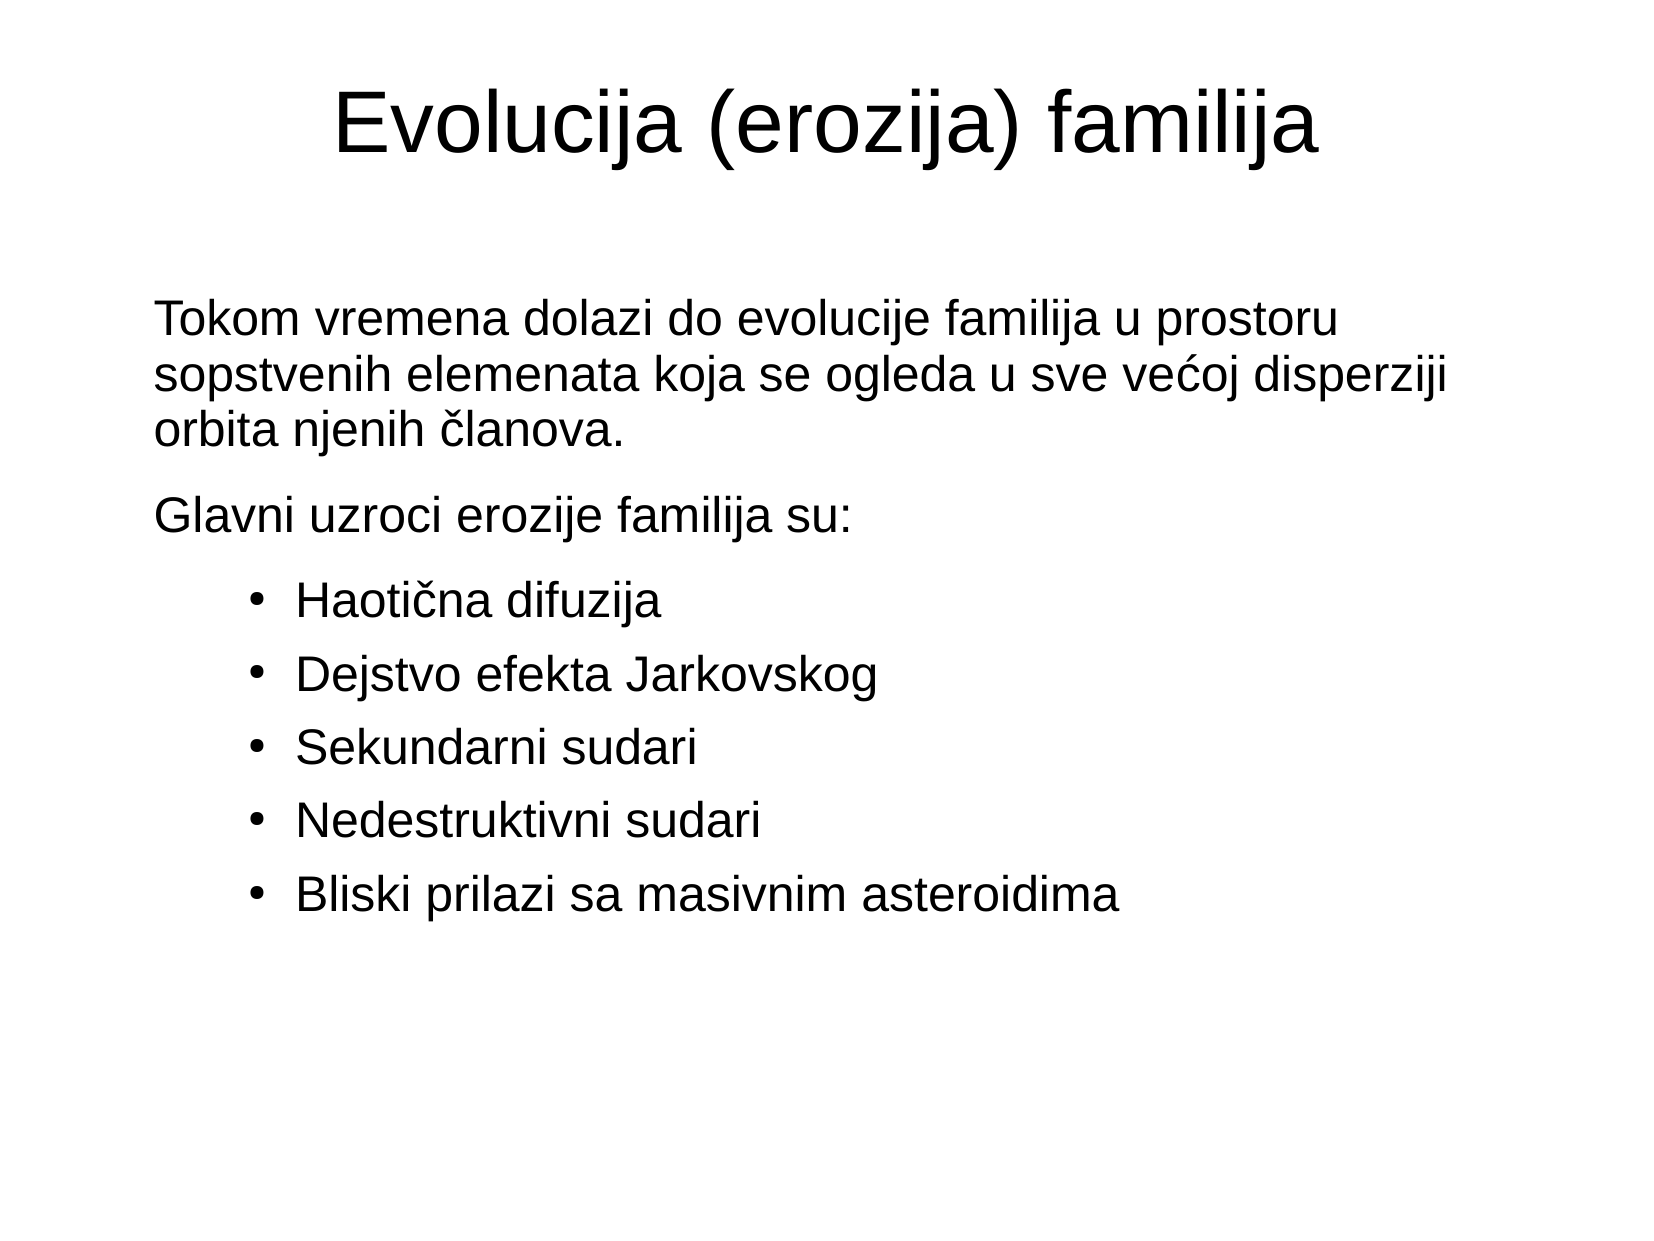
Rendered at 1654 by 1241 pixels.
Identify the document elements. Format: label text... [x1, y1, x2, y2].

title Evolucija (erozija) familija [82, 49, 1571, 196]
list Tokom vremena dolazi do evolucije familija u prostoru sopstvenih elemenata koja se ogleda u sve većoj disperziji orbita njenih članova. Glavni uzroci erozije familija su: Haotična difuzija Dejstvo efekta Jarkovskog Sekundarni sudari Nedestruktivni sudari Bliski prilazi sa masivnim asteroidima [82, 290, 1538, 1010]
